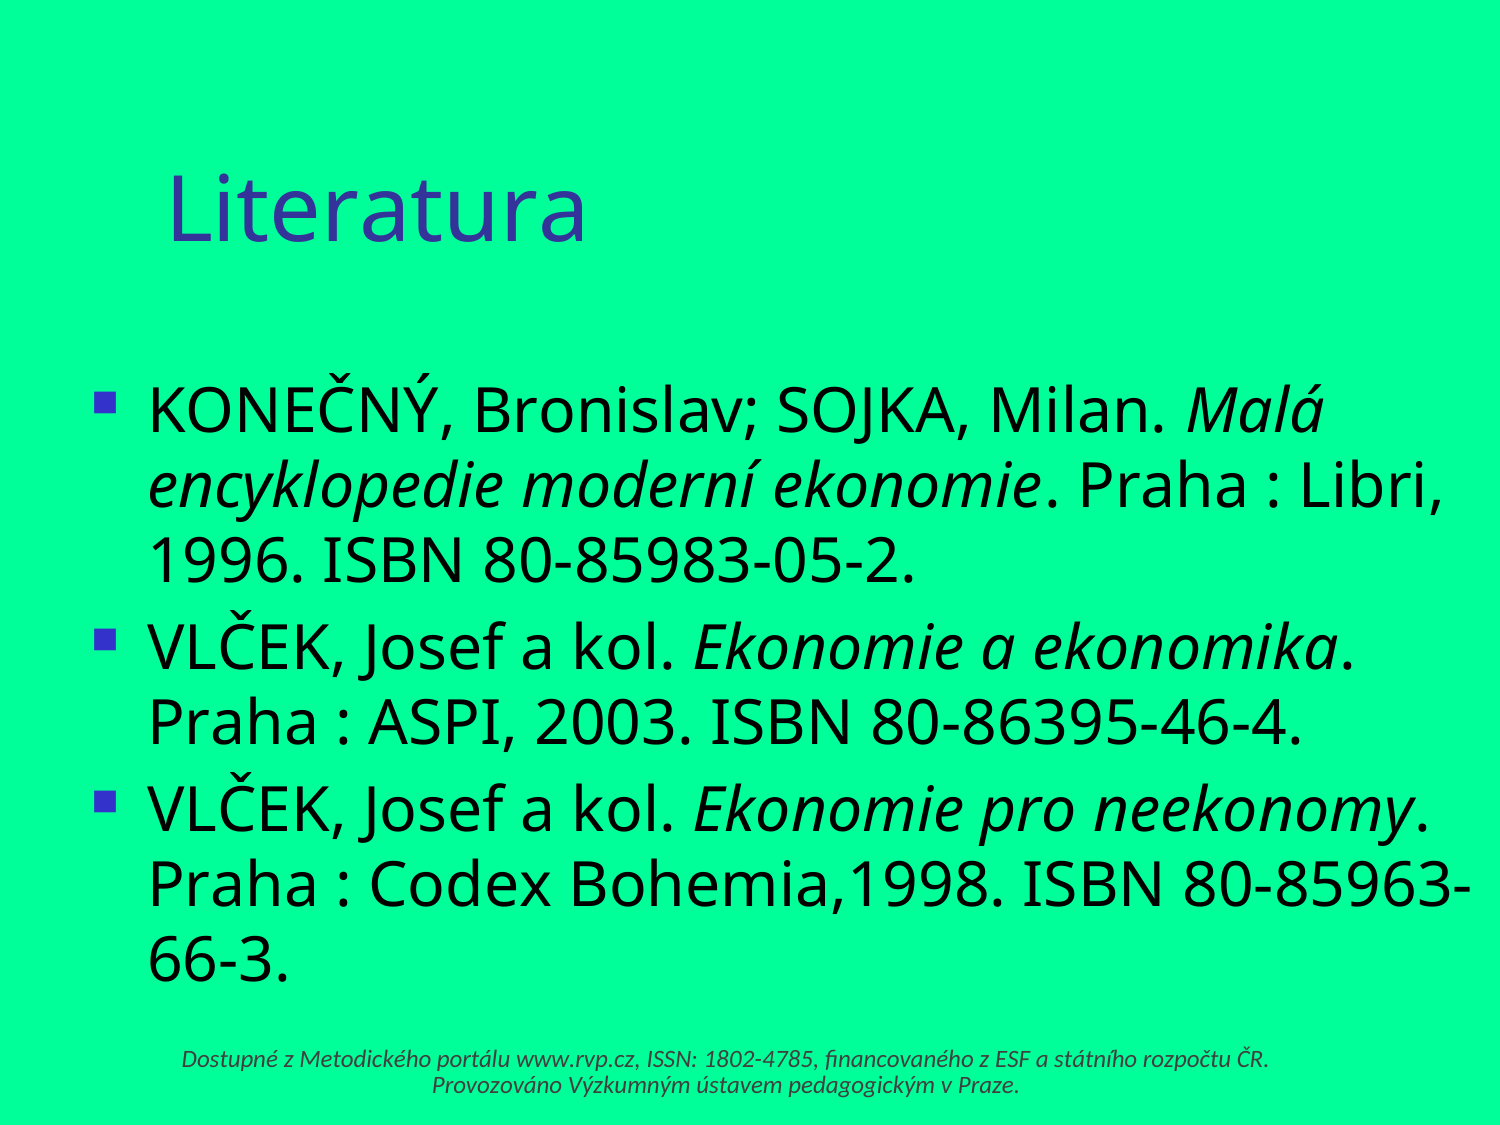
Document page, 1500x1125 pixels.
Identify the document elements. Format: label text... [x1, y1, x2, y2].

title Literatura [0, 26, 605, 268]
text_box Dostupné z Metodického portálu www.rvp.cz, ISSN: 1802-4785, financovaného z ESF a státního rozpočtu ČR. Provozováno Výzkumným ústavem pedagogickým v Praze. [105, 1042, 1348, 1103]
list KONEČNÝ, Bronislav; SOJKA, Milan. Malá encyklopedie moderní ekonomie. Praha : Libri, 1996. ISBN 80-85983-05-2. VLČEK, Josef a kol. Ekonomie a ekonomika. Praha : ASPI, 2003. ISBN 80-86395-46-4. VLČEK, Josef a kol. Ekonomie pro neekonomy. Praha : Codex Bohemia,1998. ISBN 80-85963-66-3. [76, 362, 1500, 1107]
